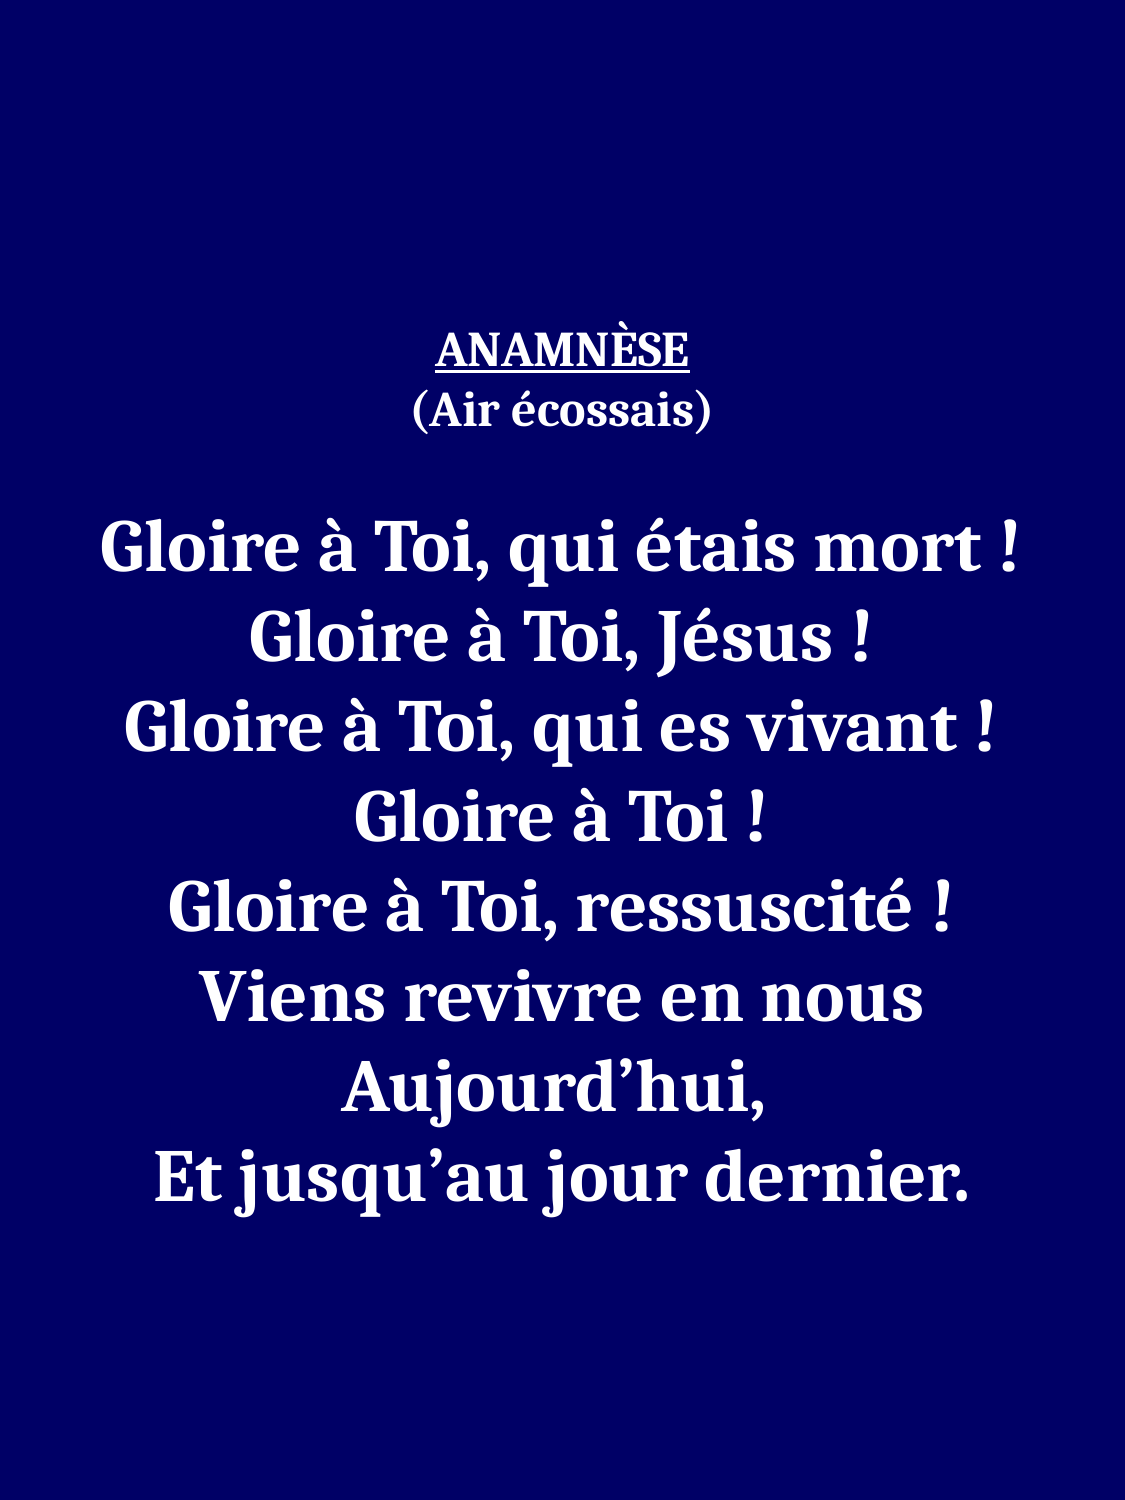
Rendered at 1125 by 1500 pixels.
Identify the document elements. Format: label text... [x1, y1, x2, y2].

text_box ANAMNÈSE (Air écossais) Gloire à Toi, qui étais mort ! Gloire à Toi, Jésus ! Gloire à Toi, qui es vivant ! Gloire à Toi ! Gloire à Toi, ressuscité ! Viens revivre en nous Aujourd’hui, Et jusqu’au jour dernier. [21, 308, 1104, 1224]
